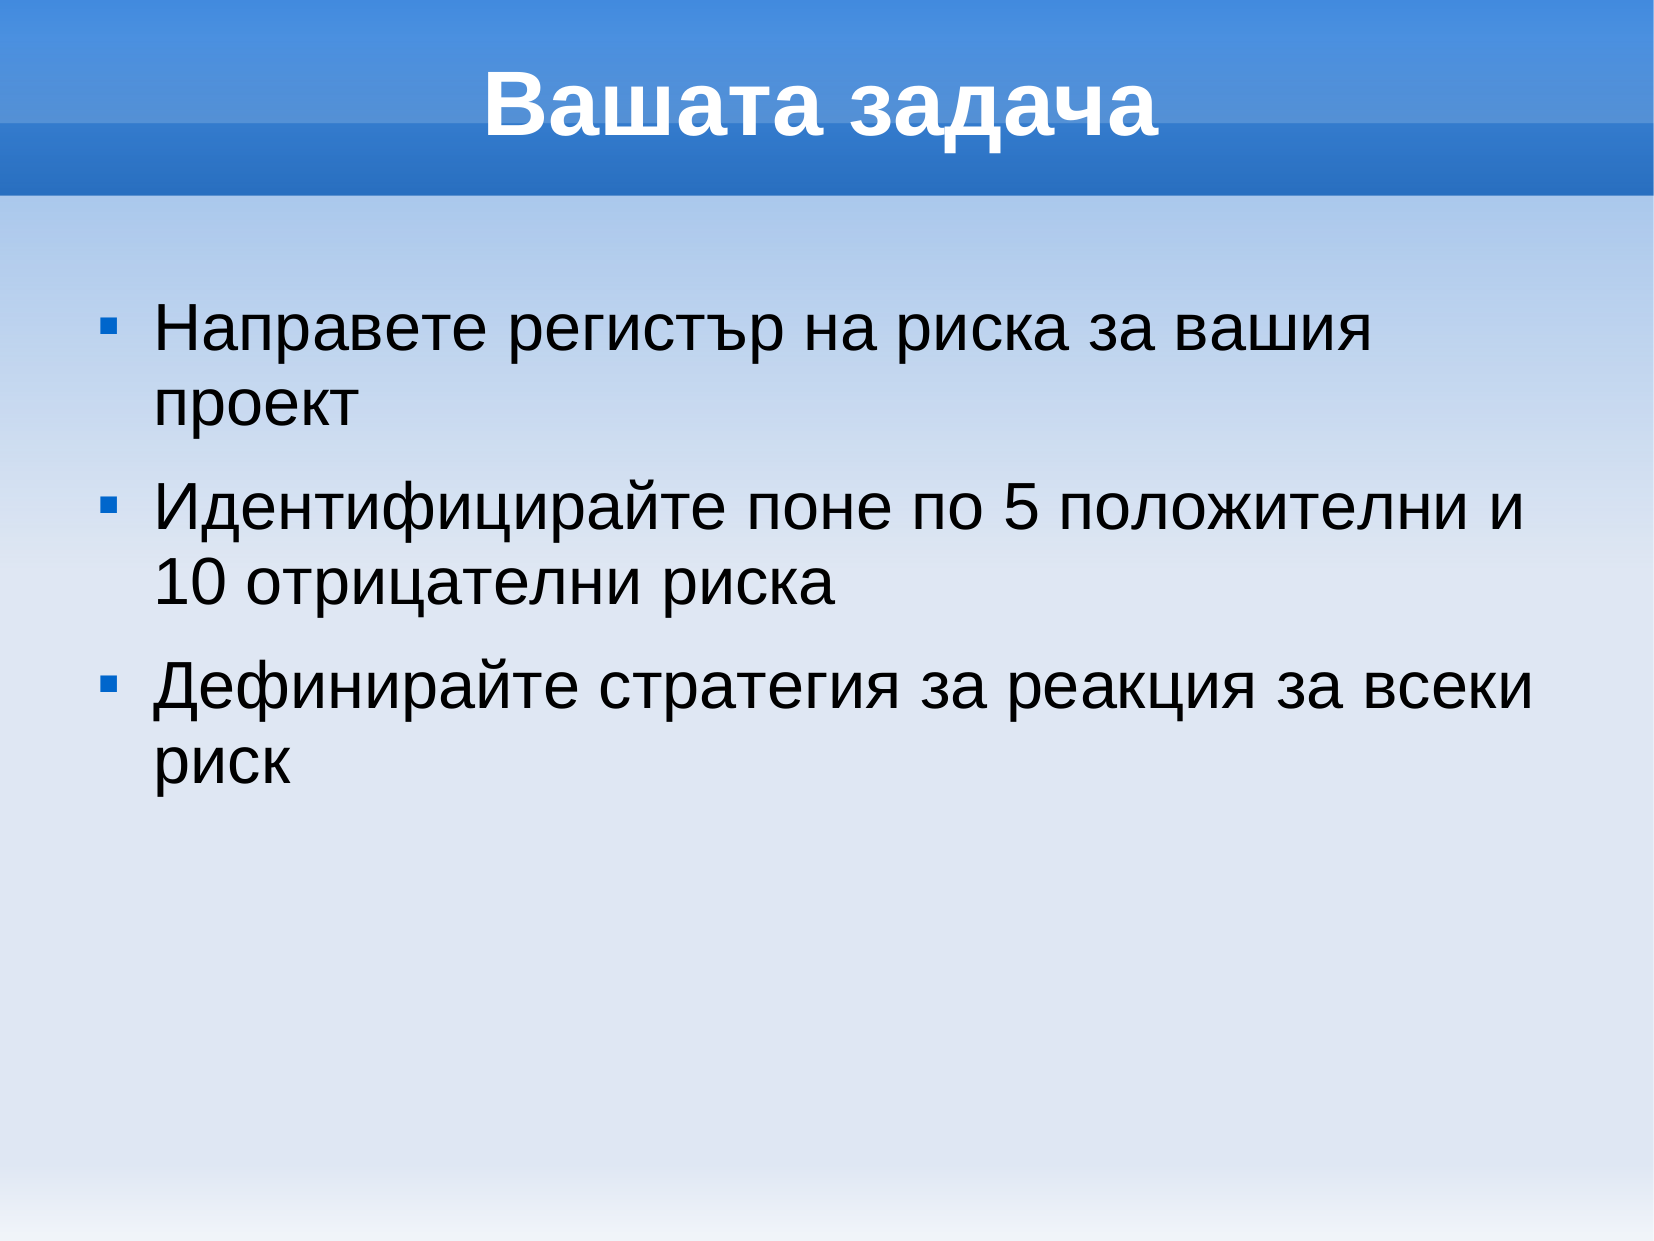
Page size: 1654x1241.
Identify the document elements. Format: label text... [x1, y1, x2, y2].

list Направете регистър на риска за вашия проект Идентифицирайте поне по 5 положителни и 10 отрицателни риска Дефинирайте стратегия за реакция за всеки риск [82, 290, 1571, 1109]
title Вашата задача [76, 0, 1565, 208]
picture [0, 0, 1654, 1241]
